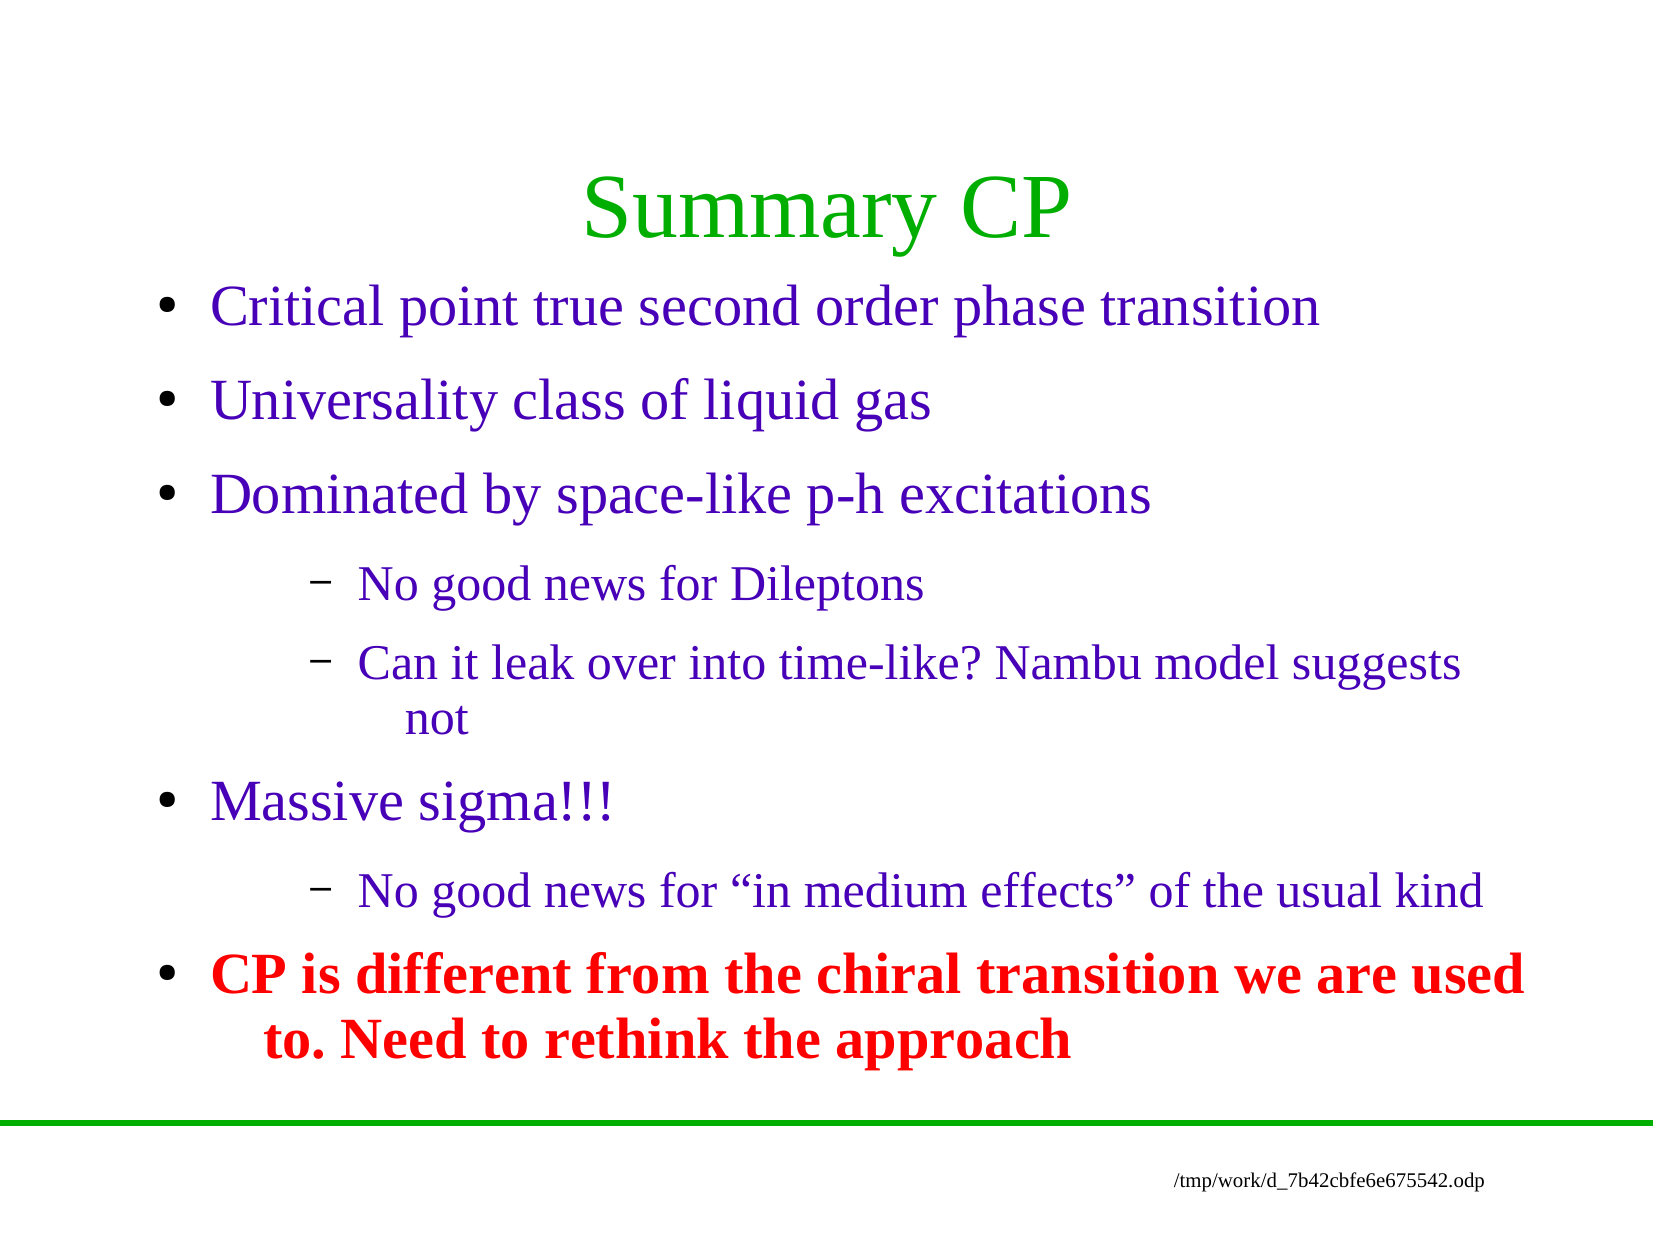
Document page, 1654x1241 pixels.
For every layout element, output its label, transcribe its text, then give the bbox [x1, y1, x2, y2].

list Critical point true second order phase transition Universality class of liquid gas Dominated by space-like p-h excitations No good news for Dileptons Can it leak over into time-like? Nambu model suggests not Massive sigma!!! No good news for “in medium effects” of the usual kind CP is different from the chiral transition we are used to. Need to rethink the approach [121, 273, 1534, 1055]
title Summary CP [121, 102, 1534, 273]
